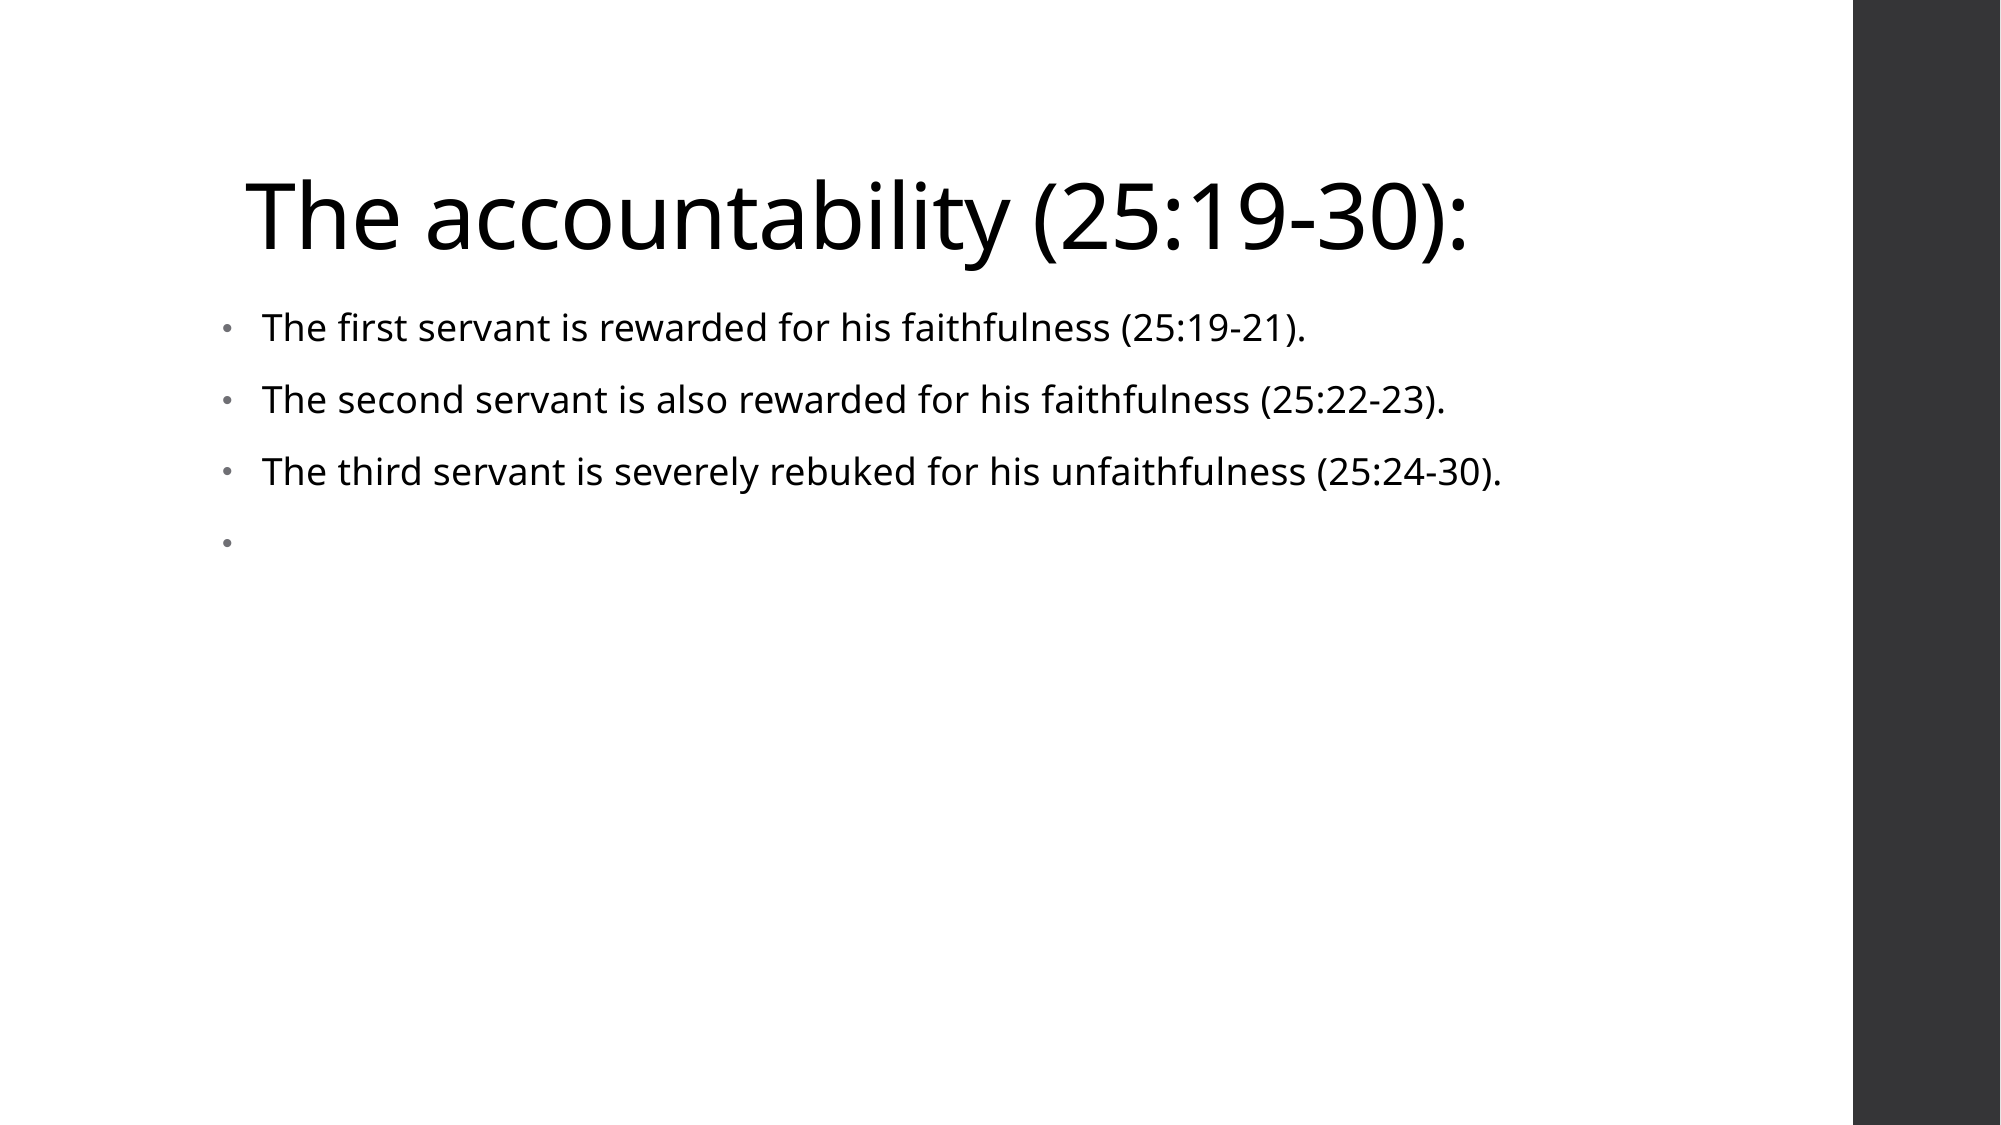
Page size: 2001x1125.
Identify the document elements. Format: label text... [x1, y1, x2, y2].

title The accountability (25:19-30): [206, 60, 1797, 278]
list The first servant is rewarded for his faithfulness (25:19-21). The second servant is also rewarded for his faithfulness (25:22-23). The third servant is severely rebuked for his unfaithfulness (25:24-30). [206, 299, 1617, 1014]
